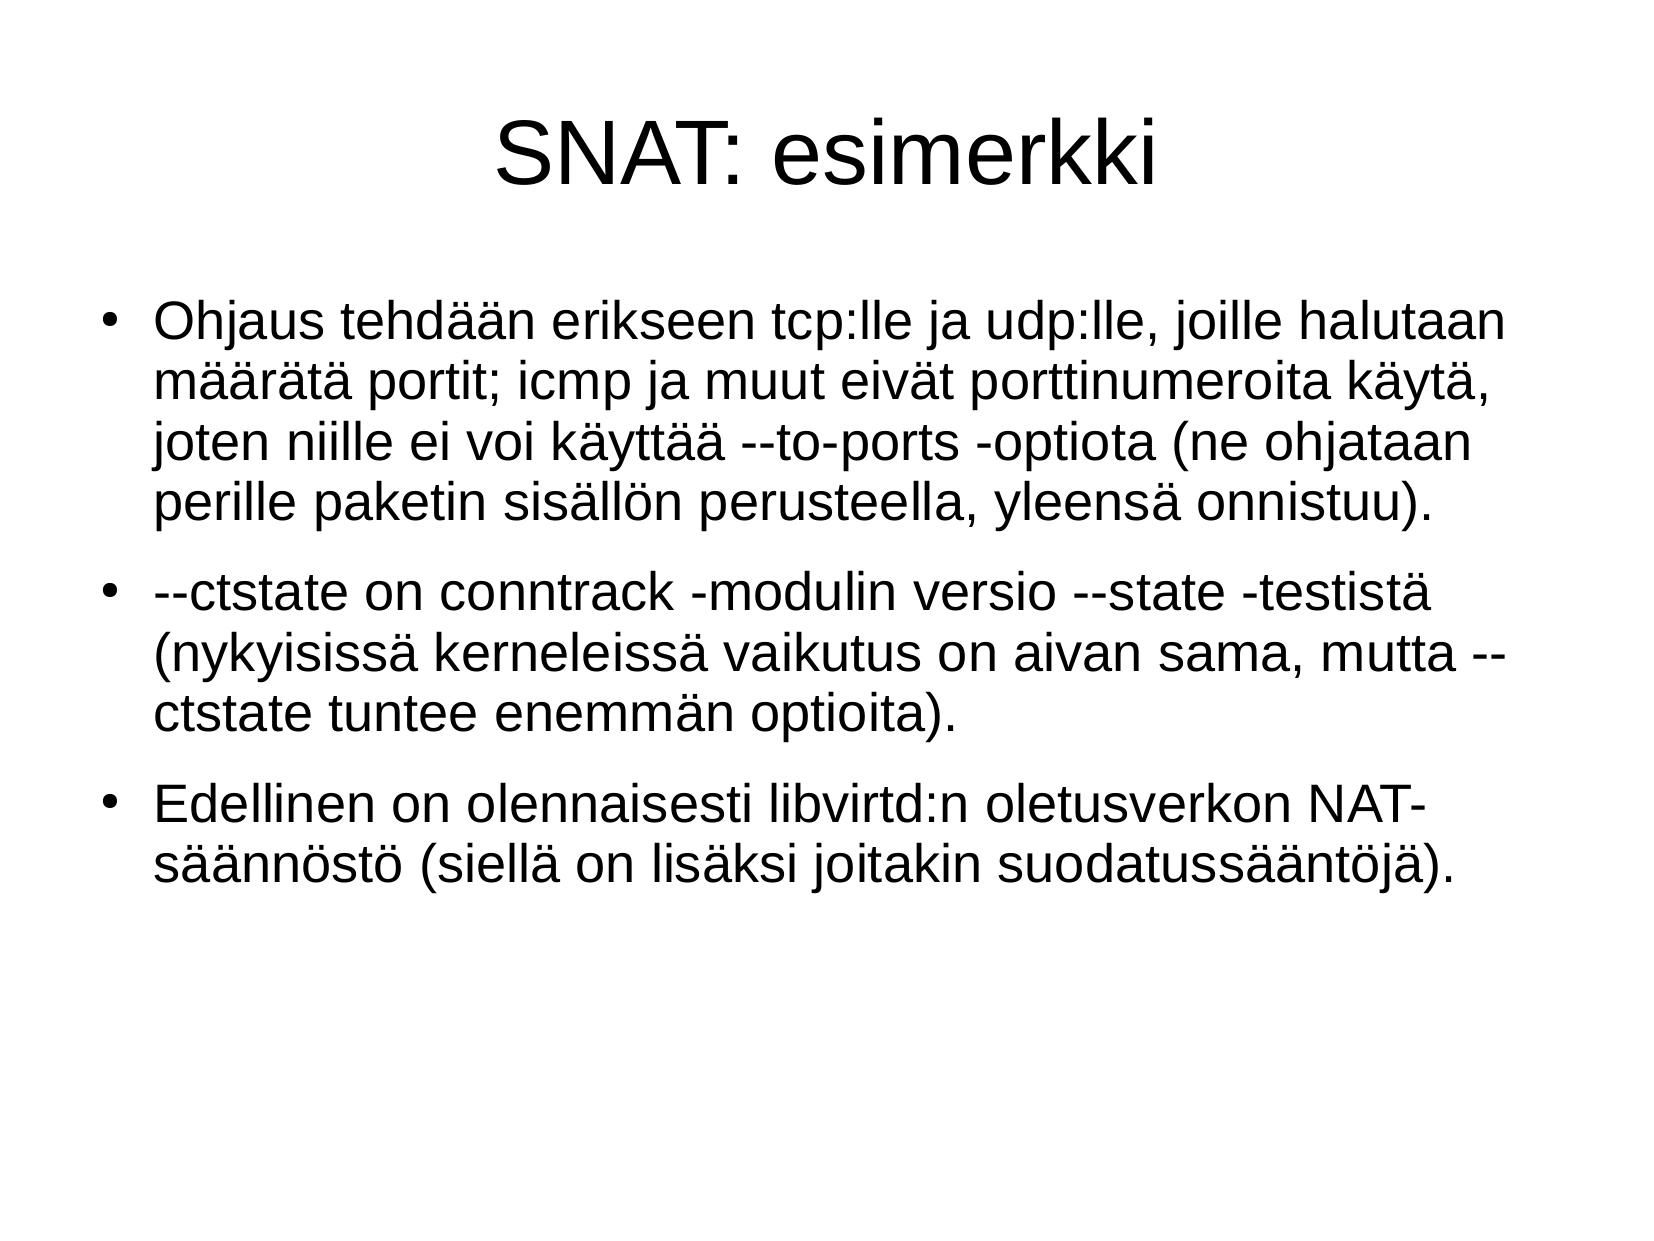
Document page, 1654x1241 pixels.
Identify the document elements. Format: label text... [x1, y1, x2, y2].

list Ohjaus tehdään erikseen tcp:lle ja udp:lle, joille halutaan määrätä portit; icmp ja muut eivät porttinumeroita käytä, joten niille ei voi käyttää --to-ports -optiota (ne ohjataan perille paketin sisällön perusteella, yleensä onnistuu). --ctstate on conntrack -modulin versio --state -testistä (nykyisissä kerneleissä vaikutus on aivan sama, mutta --ctstate tuntee enemmän optioita). Edellinen on olennaisesti libvirtd:n oletusverkon NAT-säännöstö (siellä on lisäksi joitakin suodatussääntöjä). [82, 290, 1571, 1010]
title SNAT: esimerkki [82, 49, 1571, 257]
